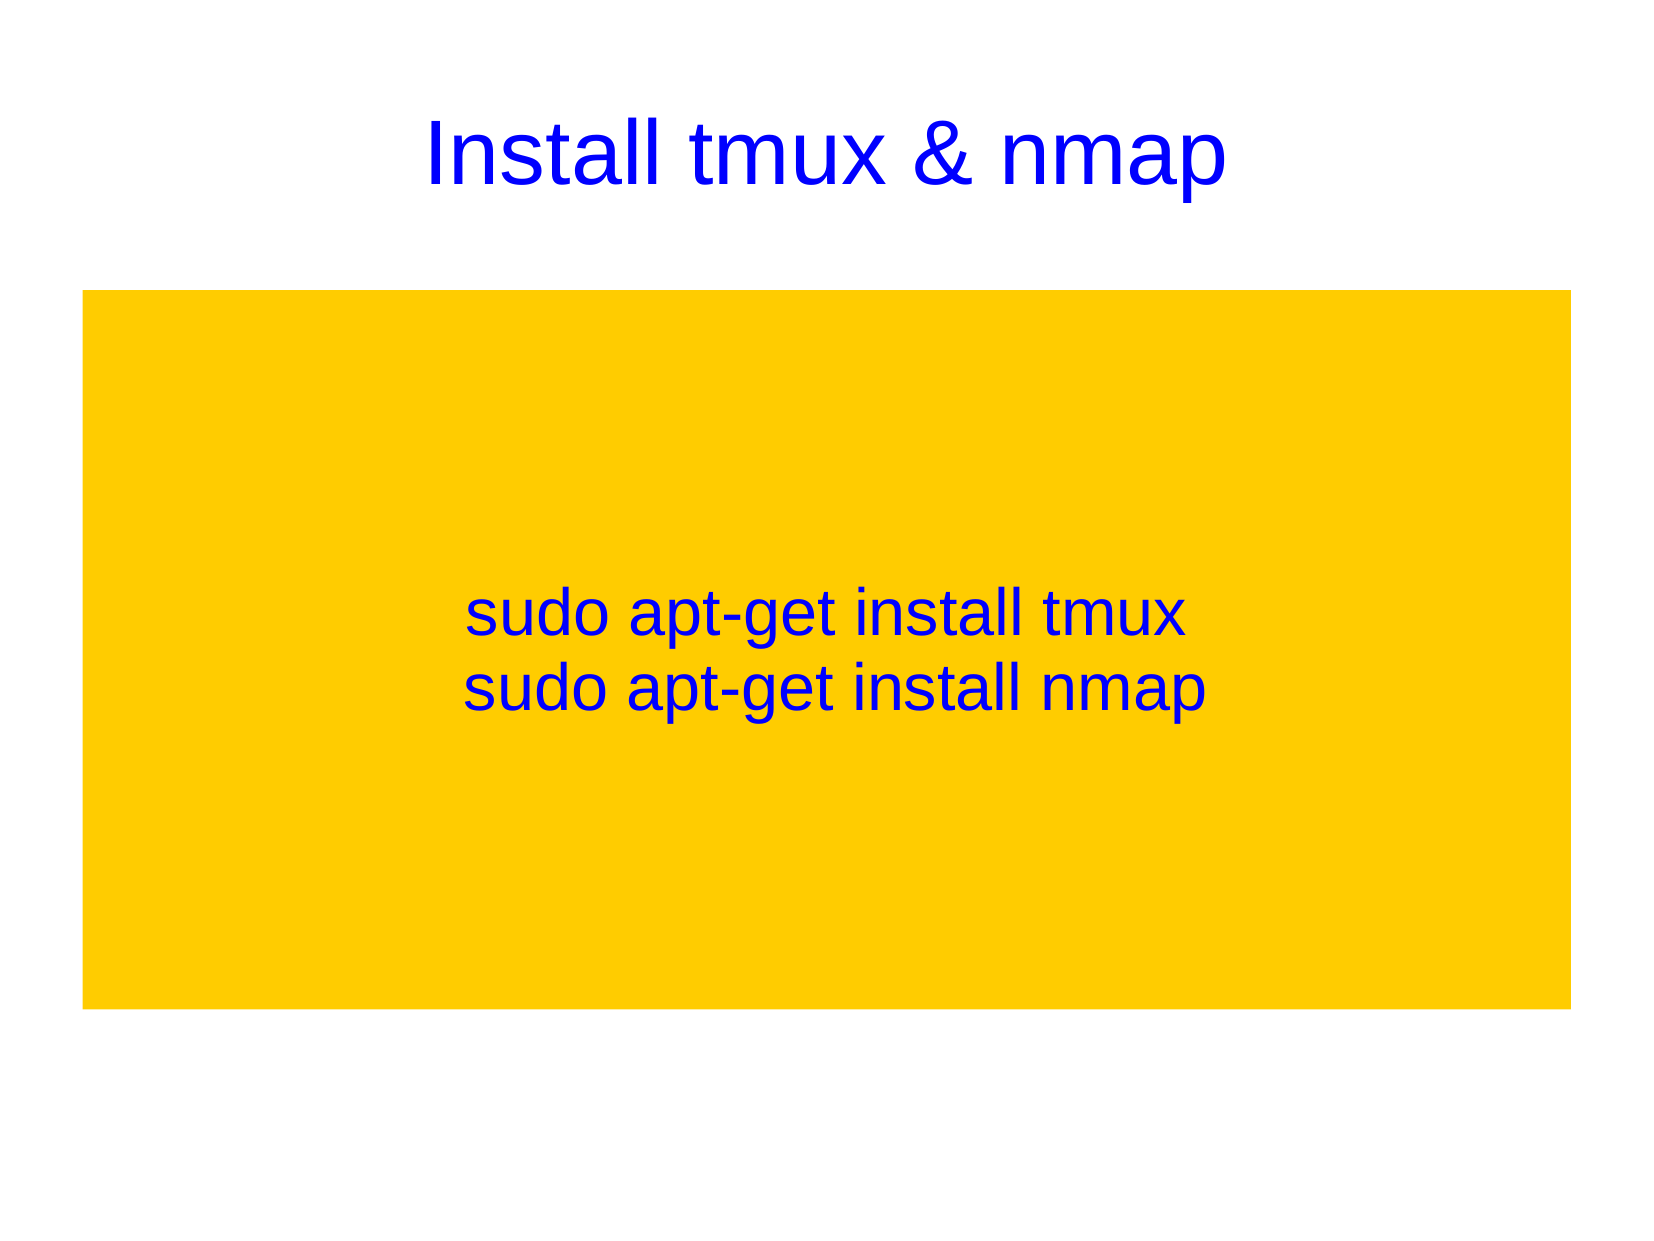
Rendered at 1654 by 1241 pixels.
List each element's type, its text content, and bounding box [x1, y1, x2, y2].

title Install tmux & nmap [82, 49, 1571, 257]
subtitle sudo apt-get install tmux sudo apt-get install nmap [82, 290, 1571, 1010]
